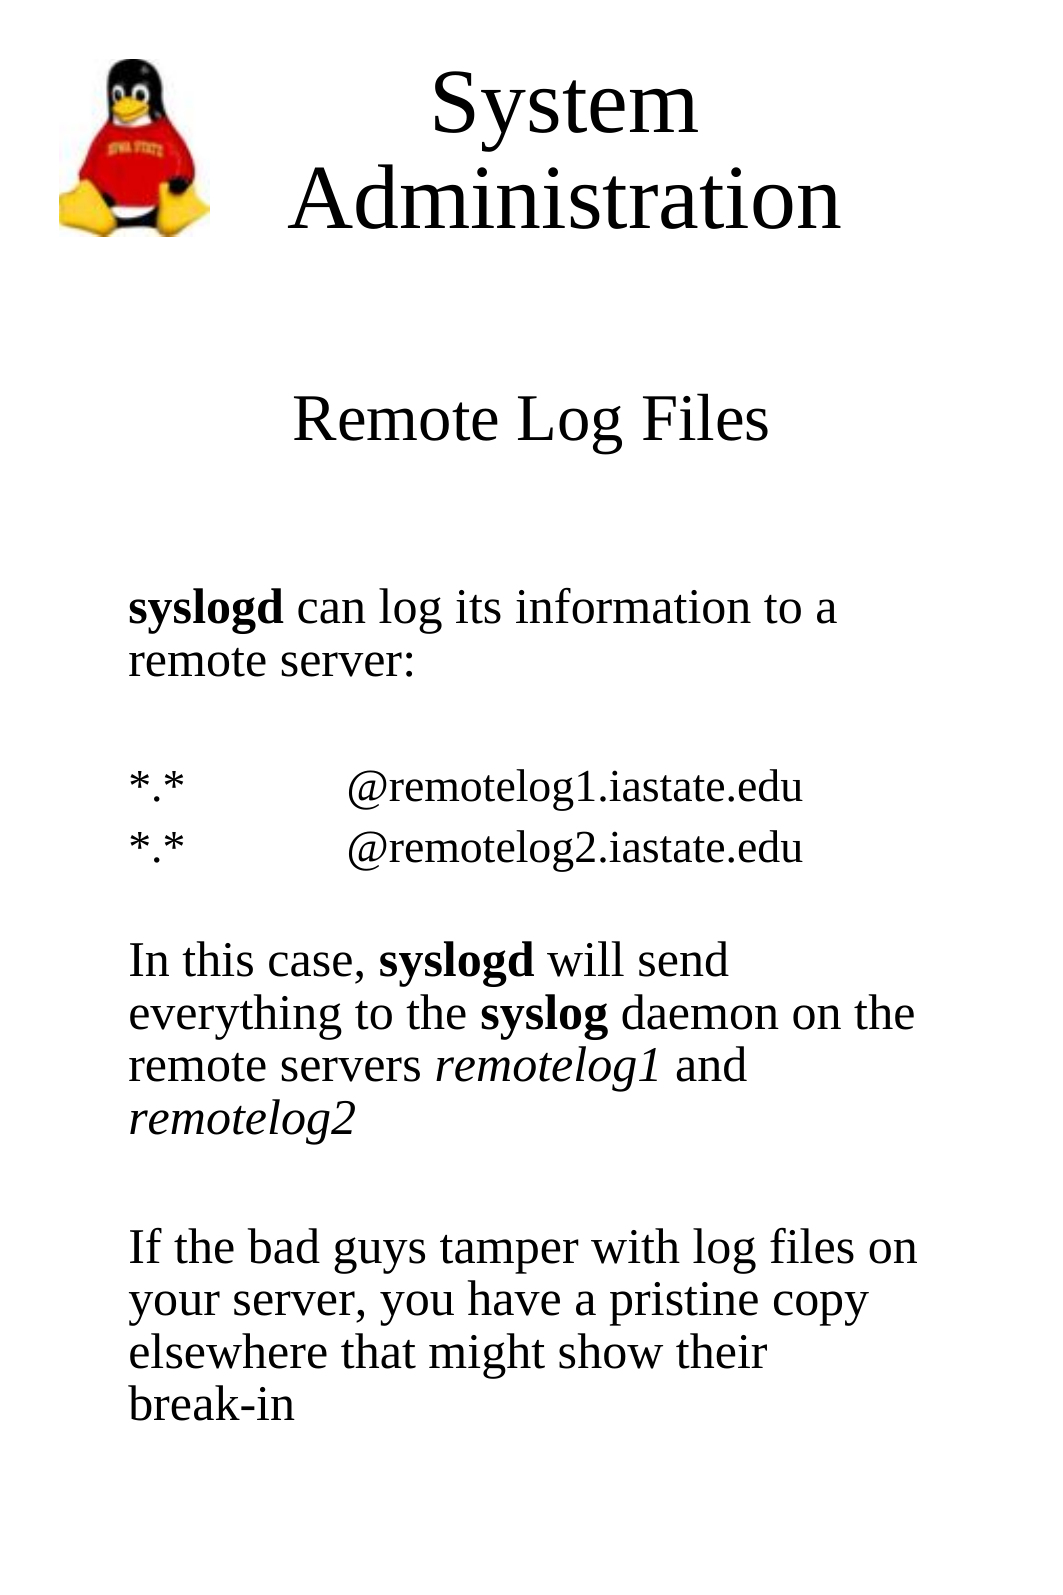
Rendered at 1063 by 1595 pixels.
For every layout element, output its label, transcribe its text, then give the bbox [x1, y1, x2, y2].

subtitle Remote Log Files syslogd can log its information to a remote server: *.* @remotelog1.iastate.edu *.* @remotelog2.iastate.edu In this case, syslogd will send everything to the syslog daemon on the remote servers remotelog1 and remotelog2 If the bad guys tamper with log files on your server, you have a pristine copy elsewhere that might show their break-in [128, 155, 936, 1595]
picture [59, 59, 210, 237]
title System Administration [237, 28, 893, 155]
